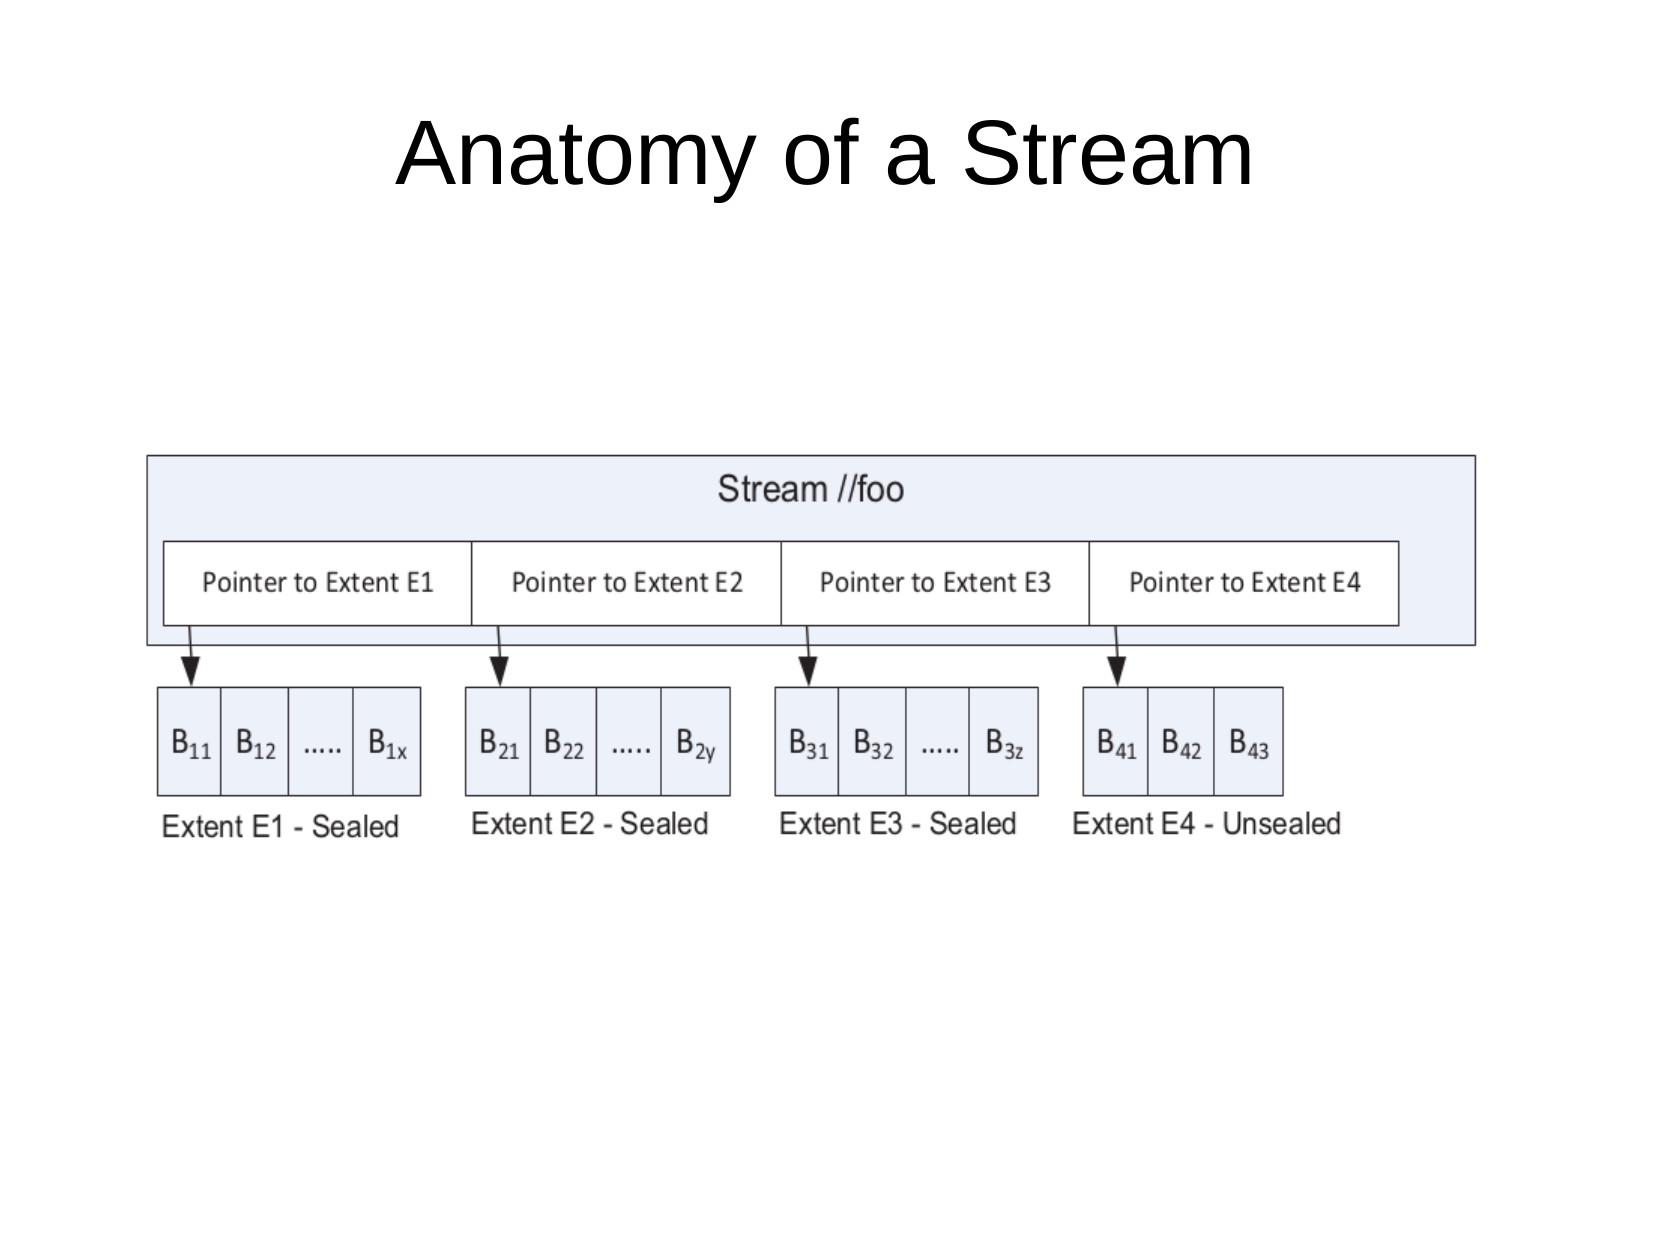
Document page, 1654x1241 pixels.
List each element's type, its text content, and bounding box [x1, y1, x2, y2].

title Anatomy of a Stream [82, 49, 1571, 257]
picture [82, 425, 1538, 875]
